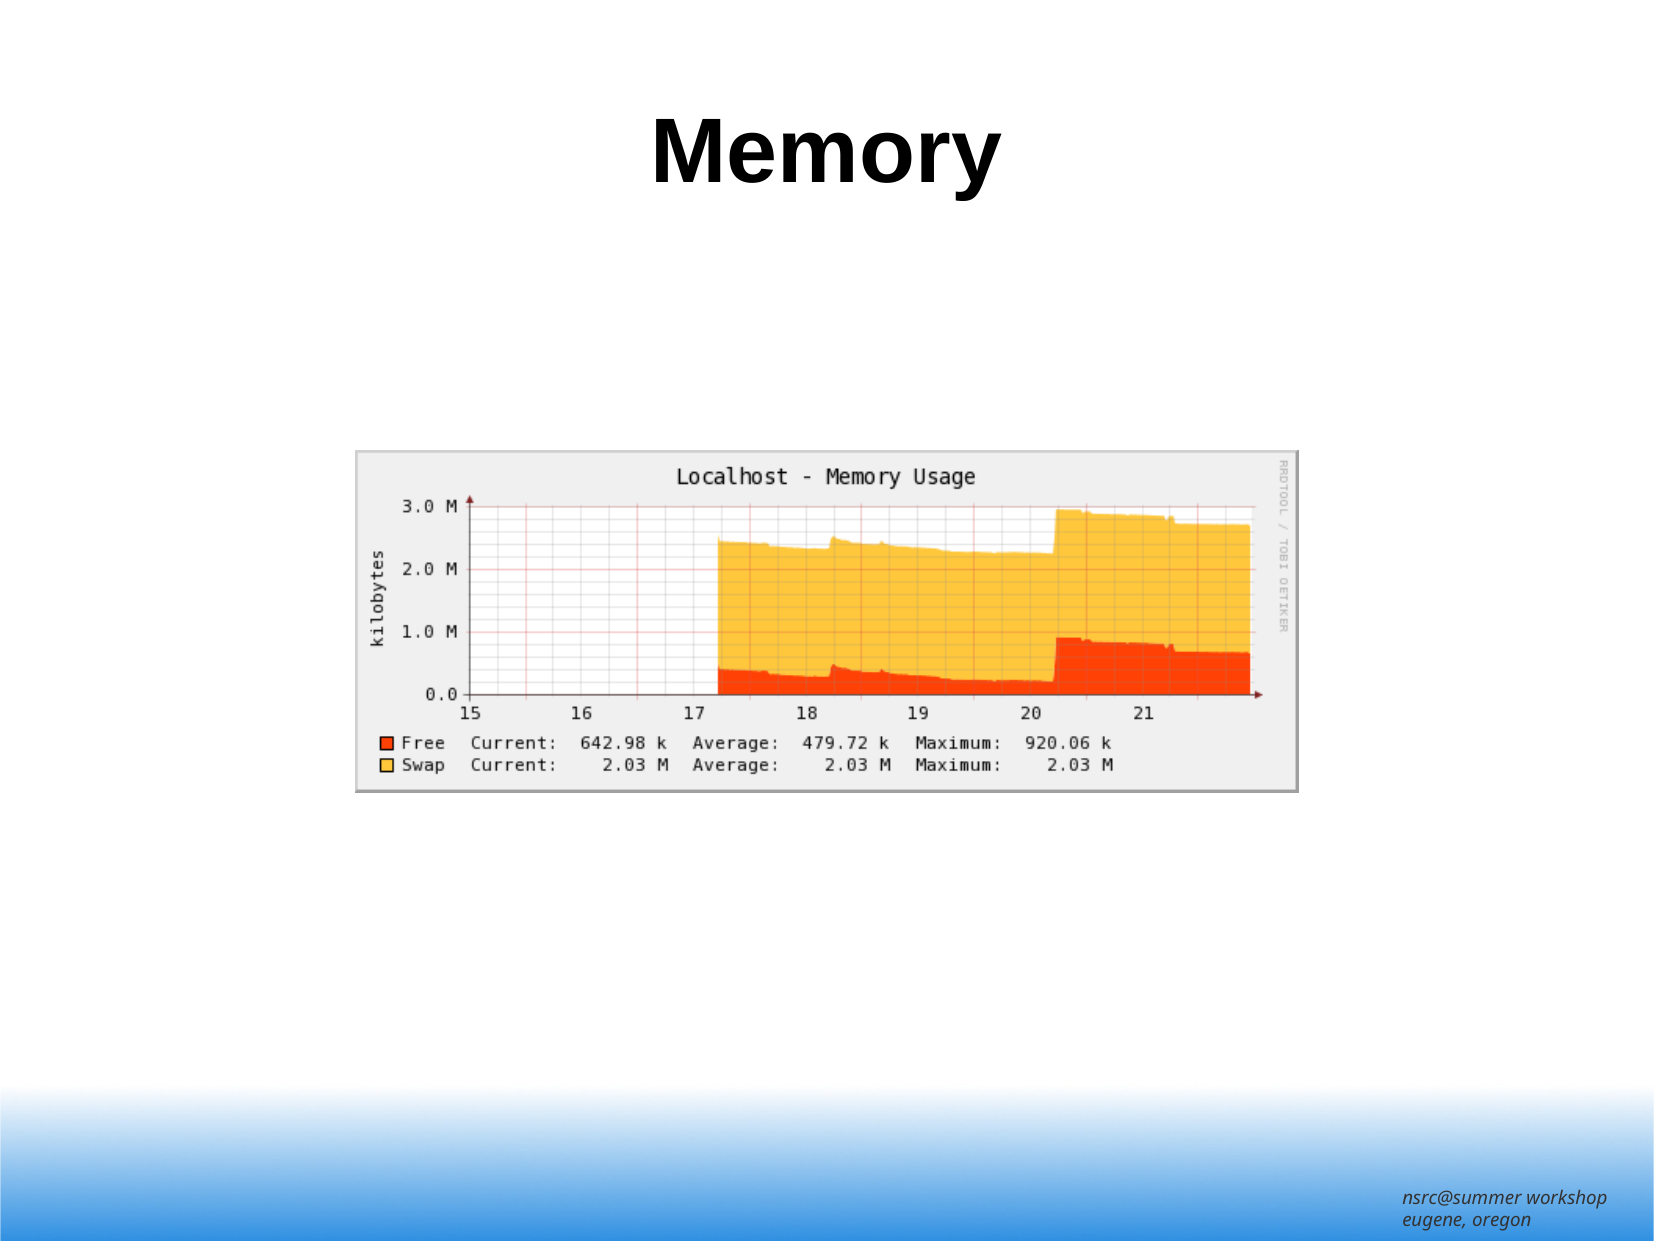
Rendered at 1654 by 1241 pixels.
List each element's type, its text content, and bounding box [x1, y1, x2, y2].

picture [355, 450, 1299, 793]
picture [0, 1083, 1654, 1241]
title Memory [82, 56, 1571, 249]
